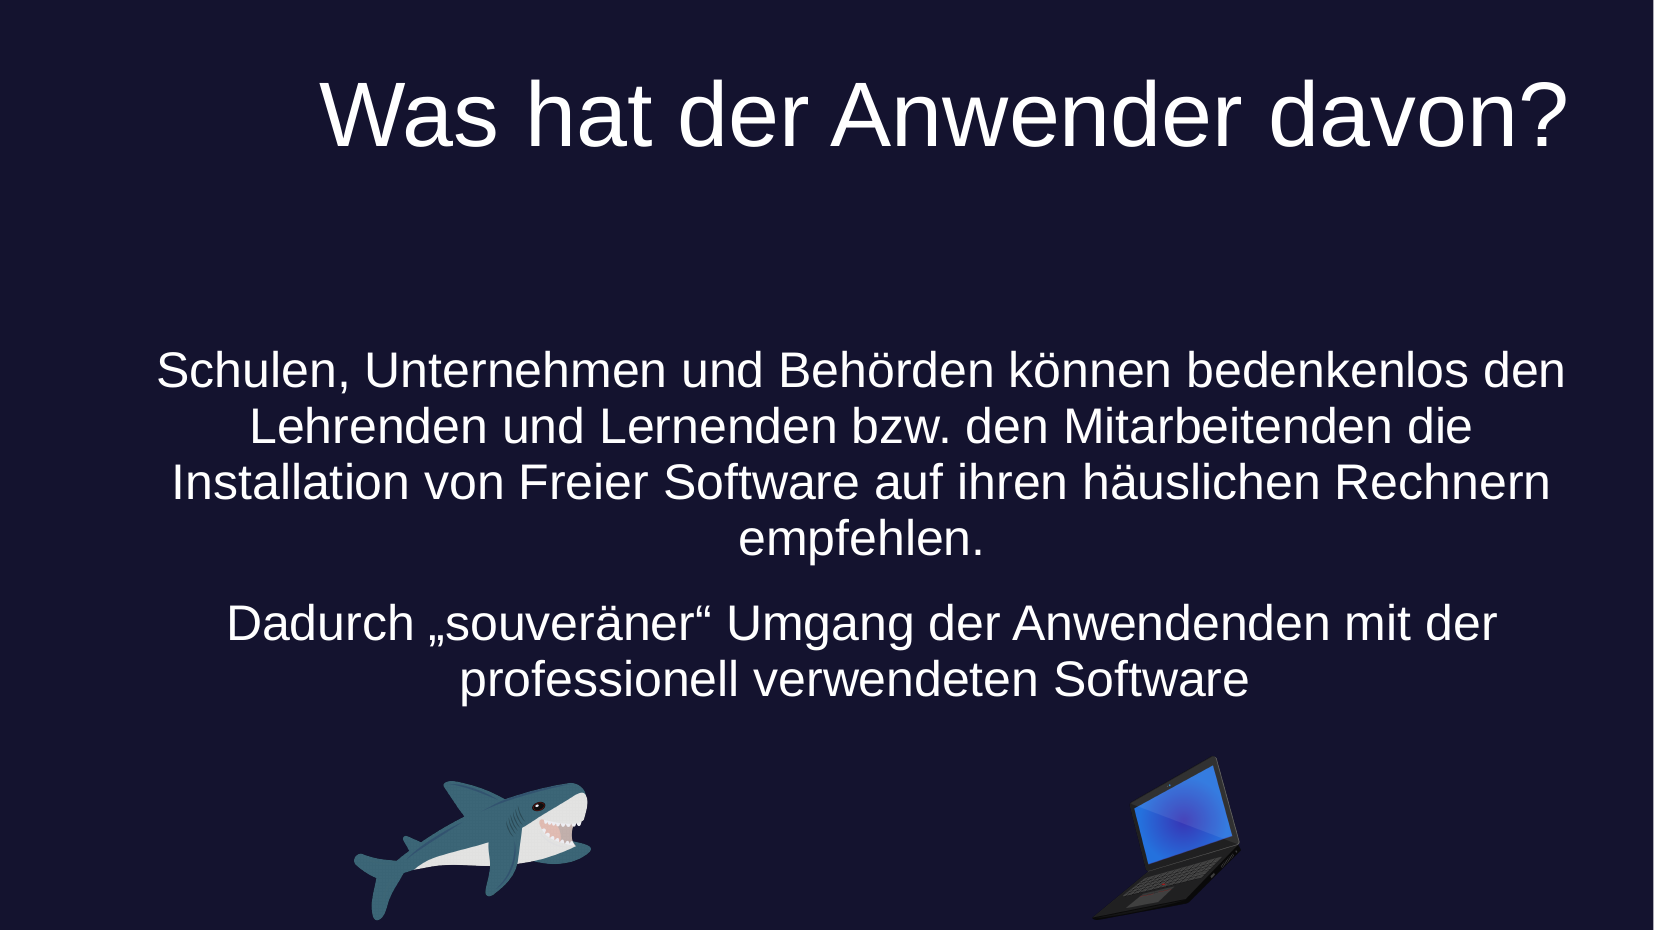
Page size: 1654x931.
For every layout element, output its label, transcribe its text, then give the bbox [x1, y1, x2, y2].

list Schulen, Unternehmen und Behörden können bedenkenlos den Lehrenden und Lernenden bzw. den Mitarbeitenden die Installation von Freier Software auf ihren häuslichen Rechnern empfehlen. Dadurch „souveräner“ Umgang der Anwendenden mit der professionell verwendeten Software [82, 217, 1571, 832]
picture [1092, 832, 1241, 920]
title Was hat der Anwender davon? [82, 37, 1571, 193]
picture [354, 832, 591, 931]
